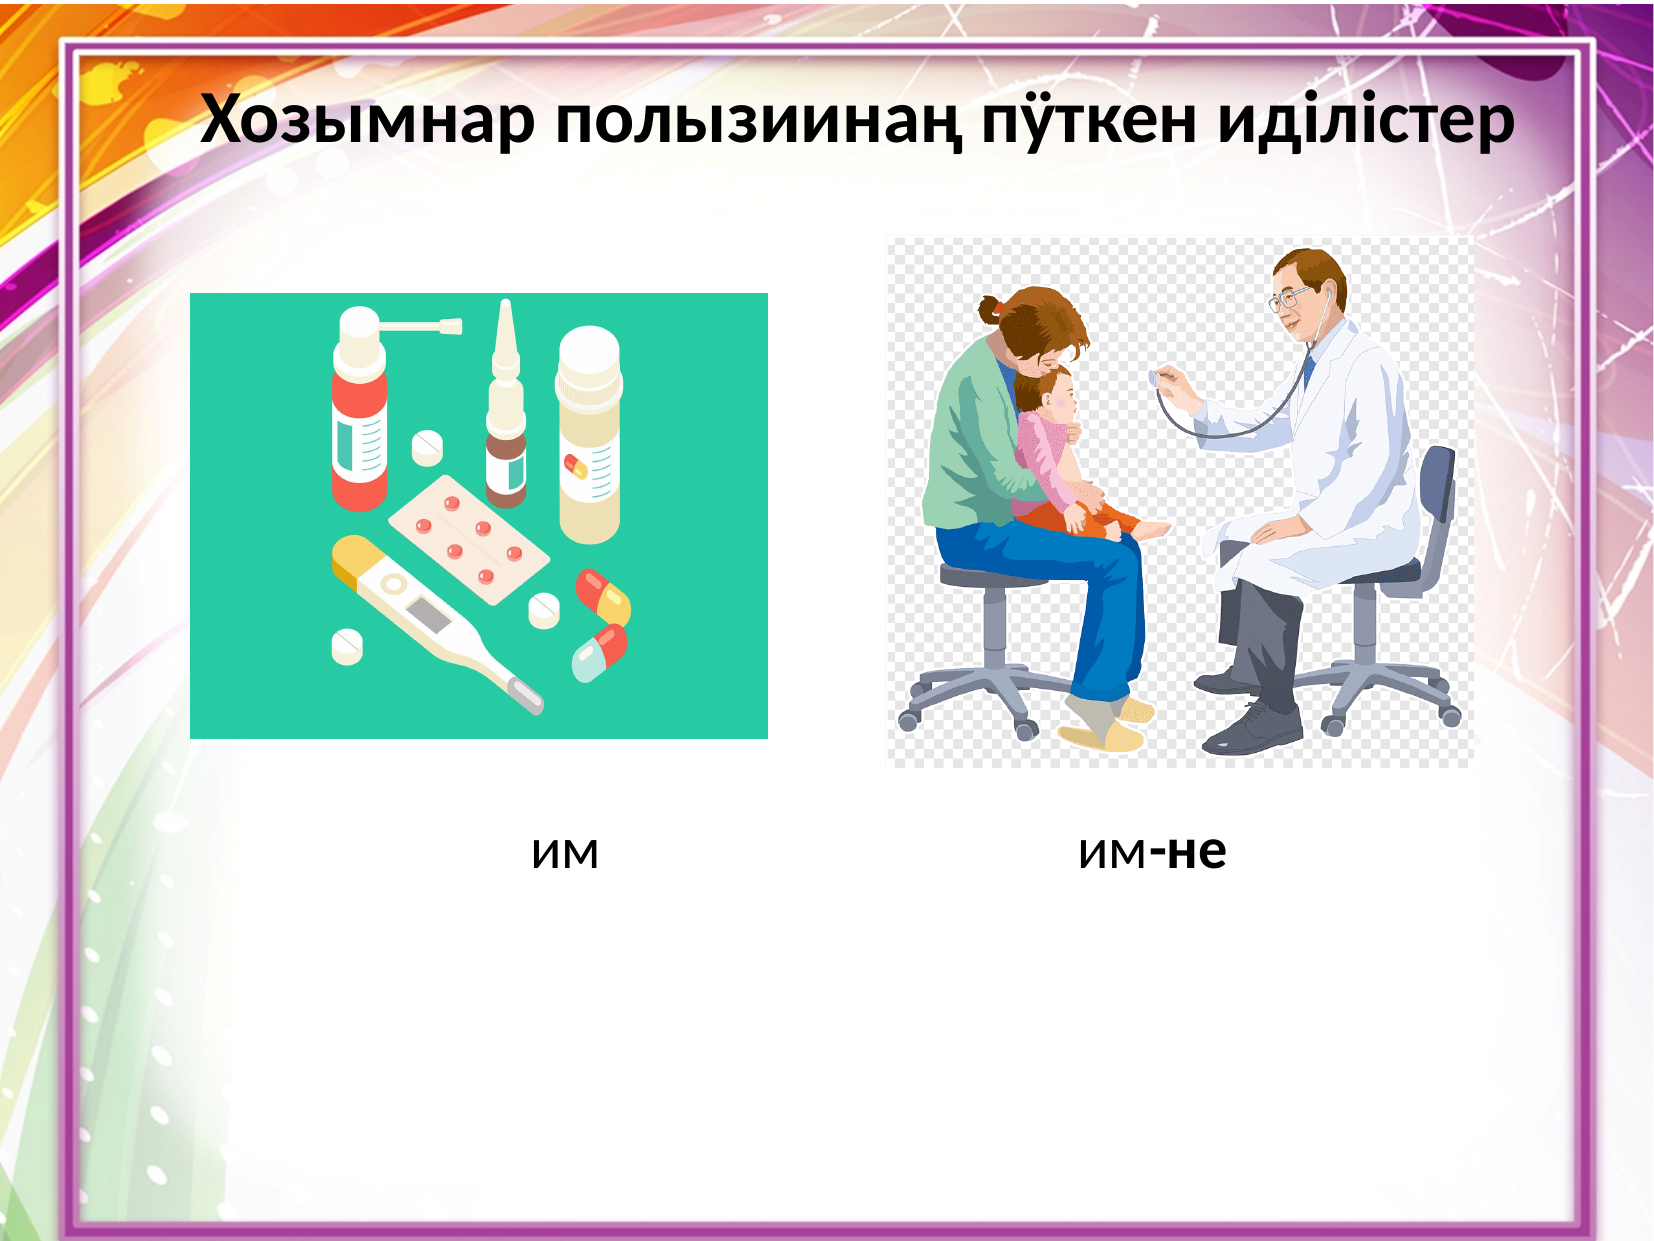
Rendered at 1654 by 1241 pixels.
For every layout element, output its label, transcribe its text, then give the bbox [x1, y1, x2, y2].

picture [0, 4, 1654, 1241]
text_box Хозымнар полызиинаң пӱткен идiлiстер им им-не [82, 60, 1571, 996]
